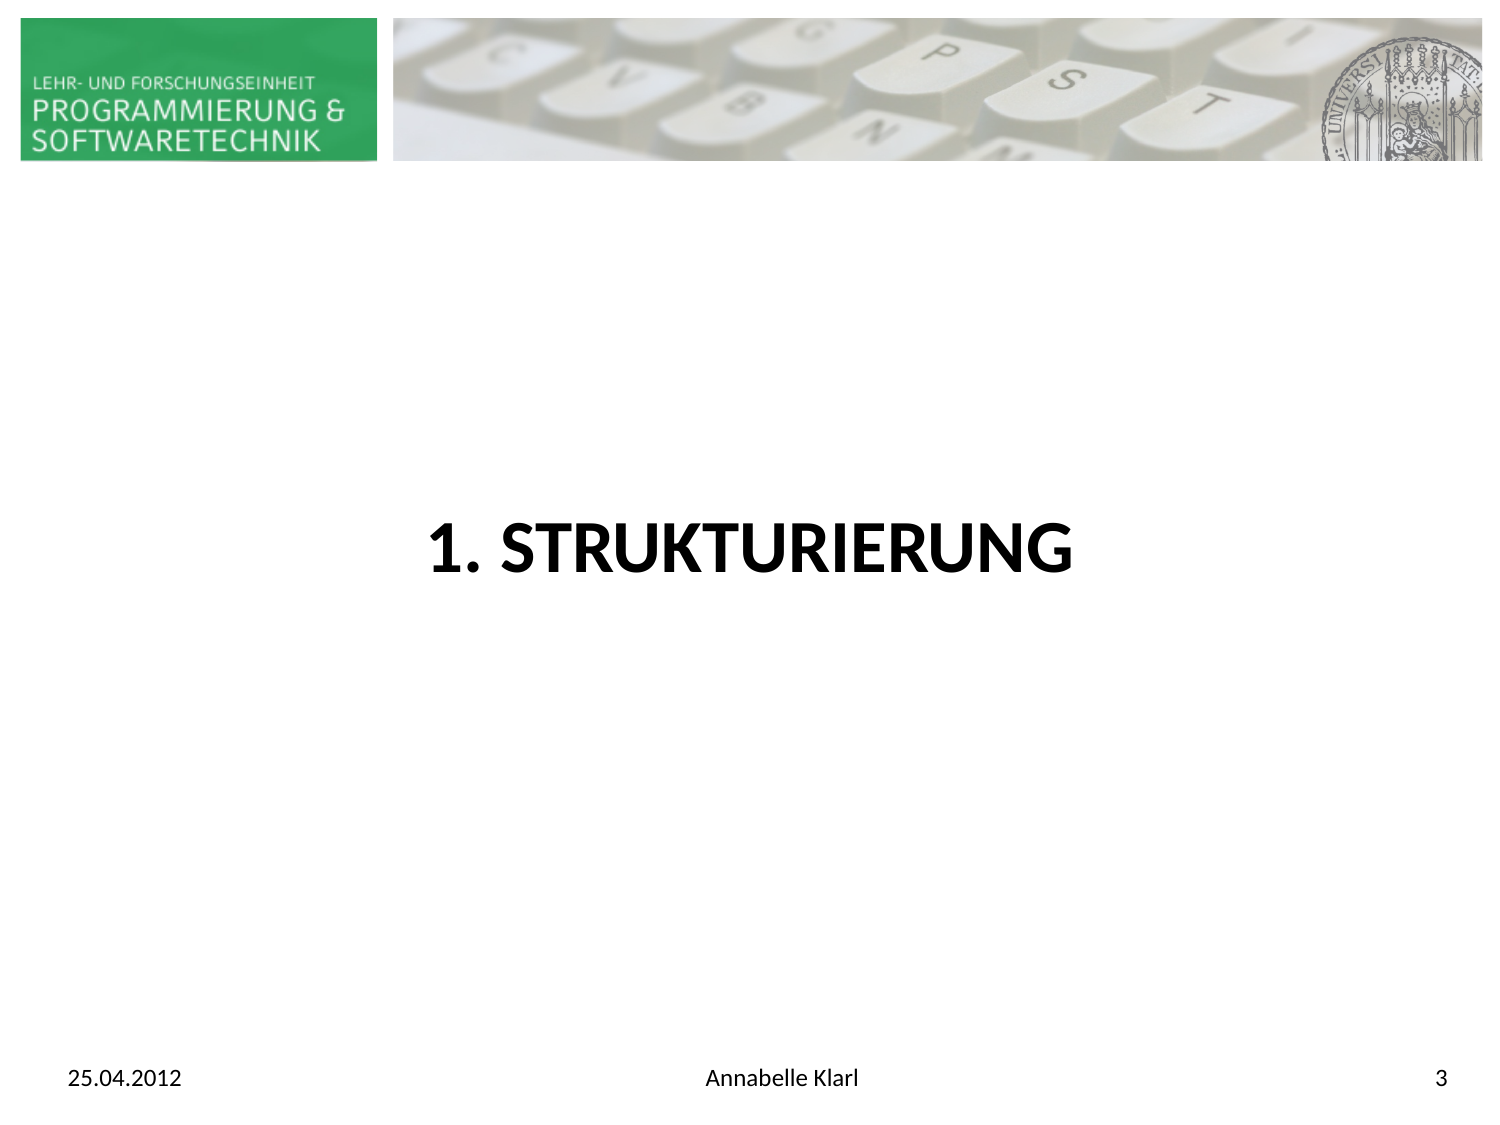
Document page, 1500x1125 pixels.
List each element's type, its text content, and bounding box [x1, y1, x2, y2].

text_box 1. STRUKTURIERUNG [100, 509, 1400, 616]
picture [20, 18, 240, 162]
